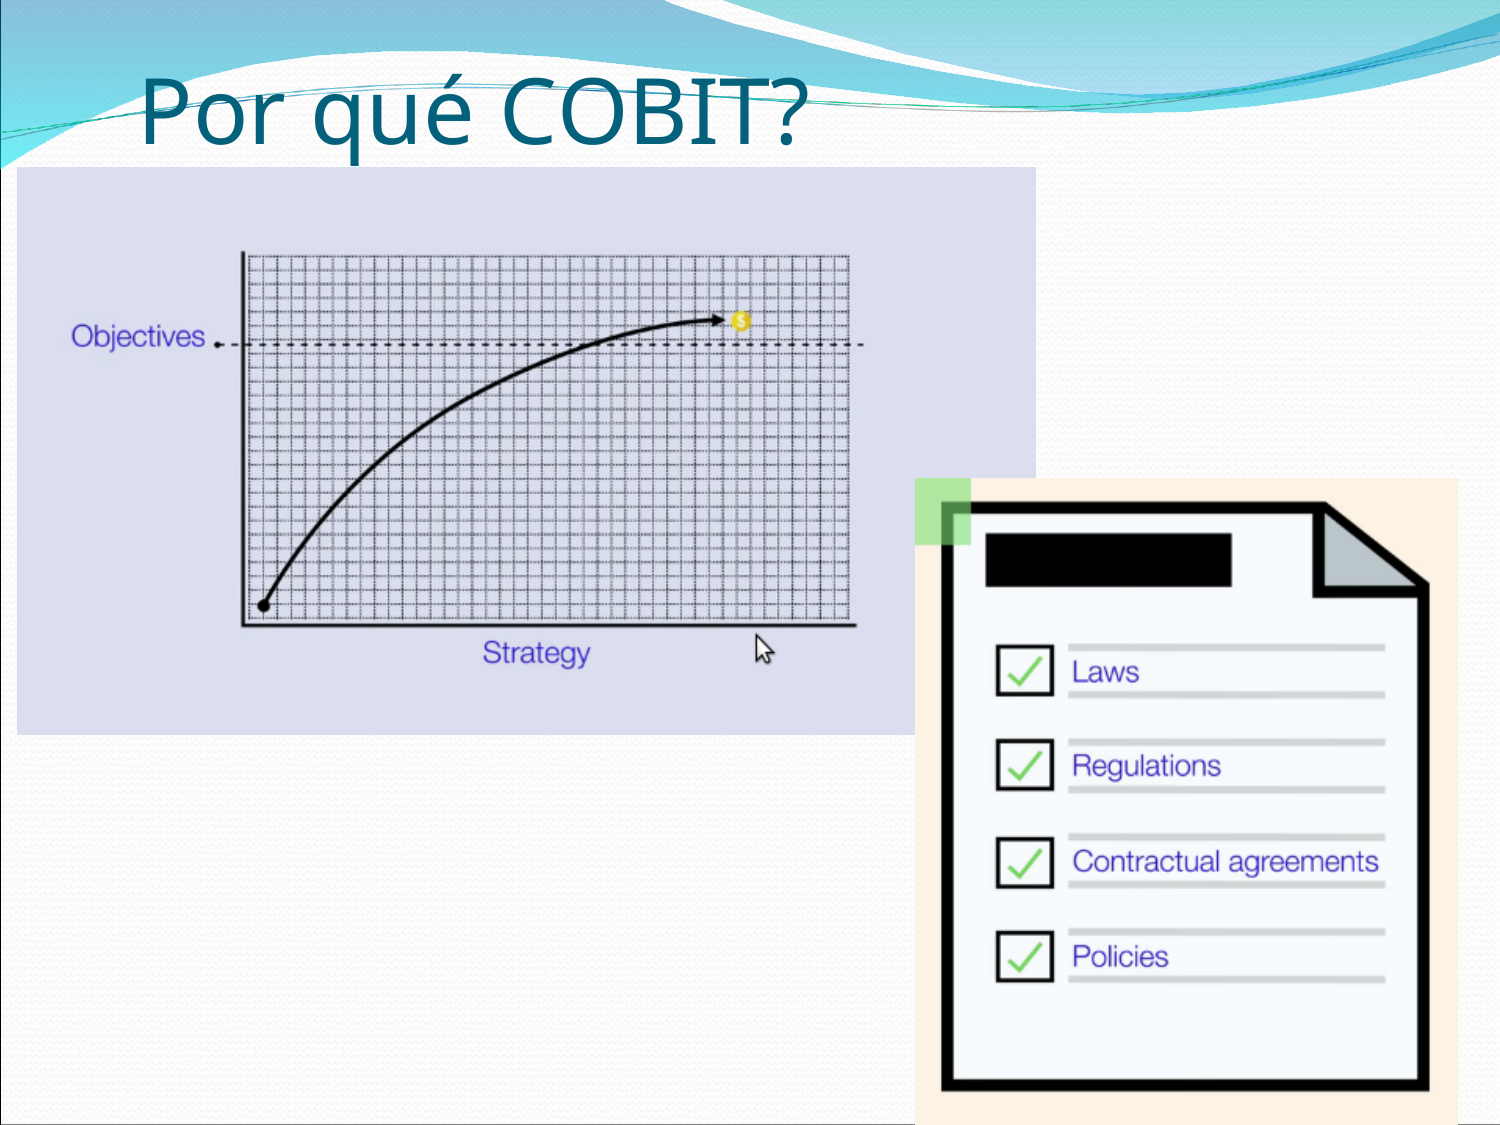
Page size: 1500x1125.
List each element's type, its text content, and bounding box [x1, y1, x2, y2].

text_box Por qué COBIT? [137, 45, 856, 163]
picture [0, 0, 1500, 1125]
